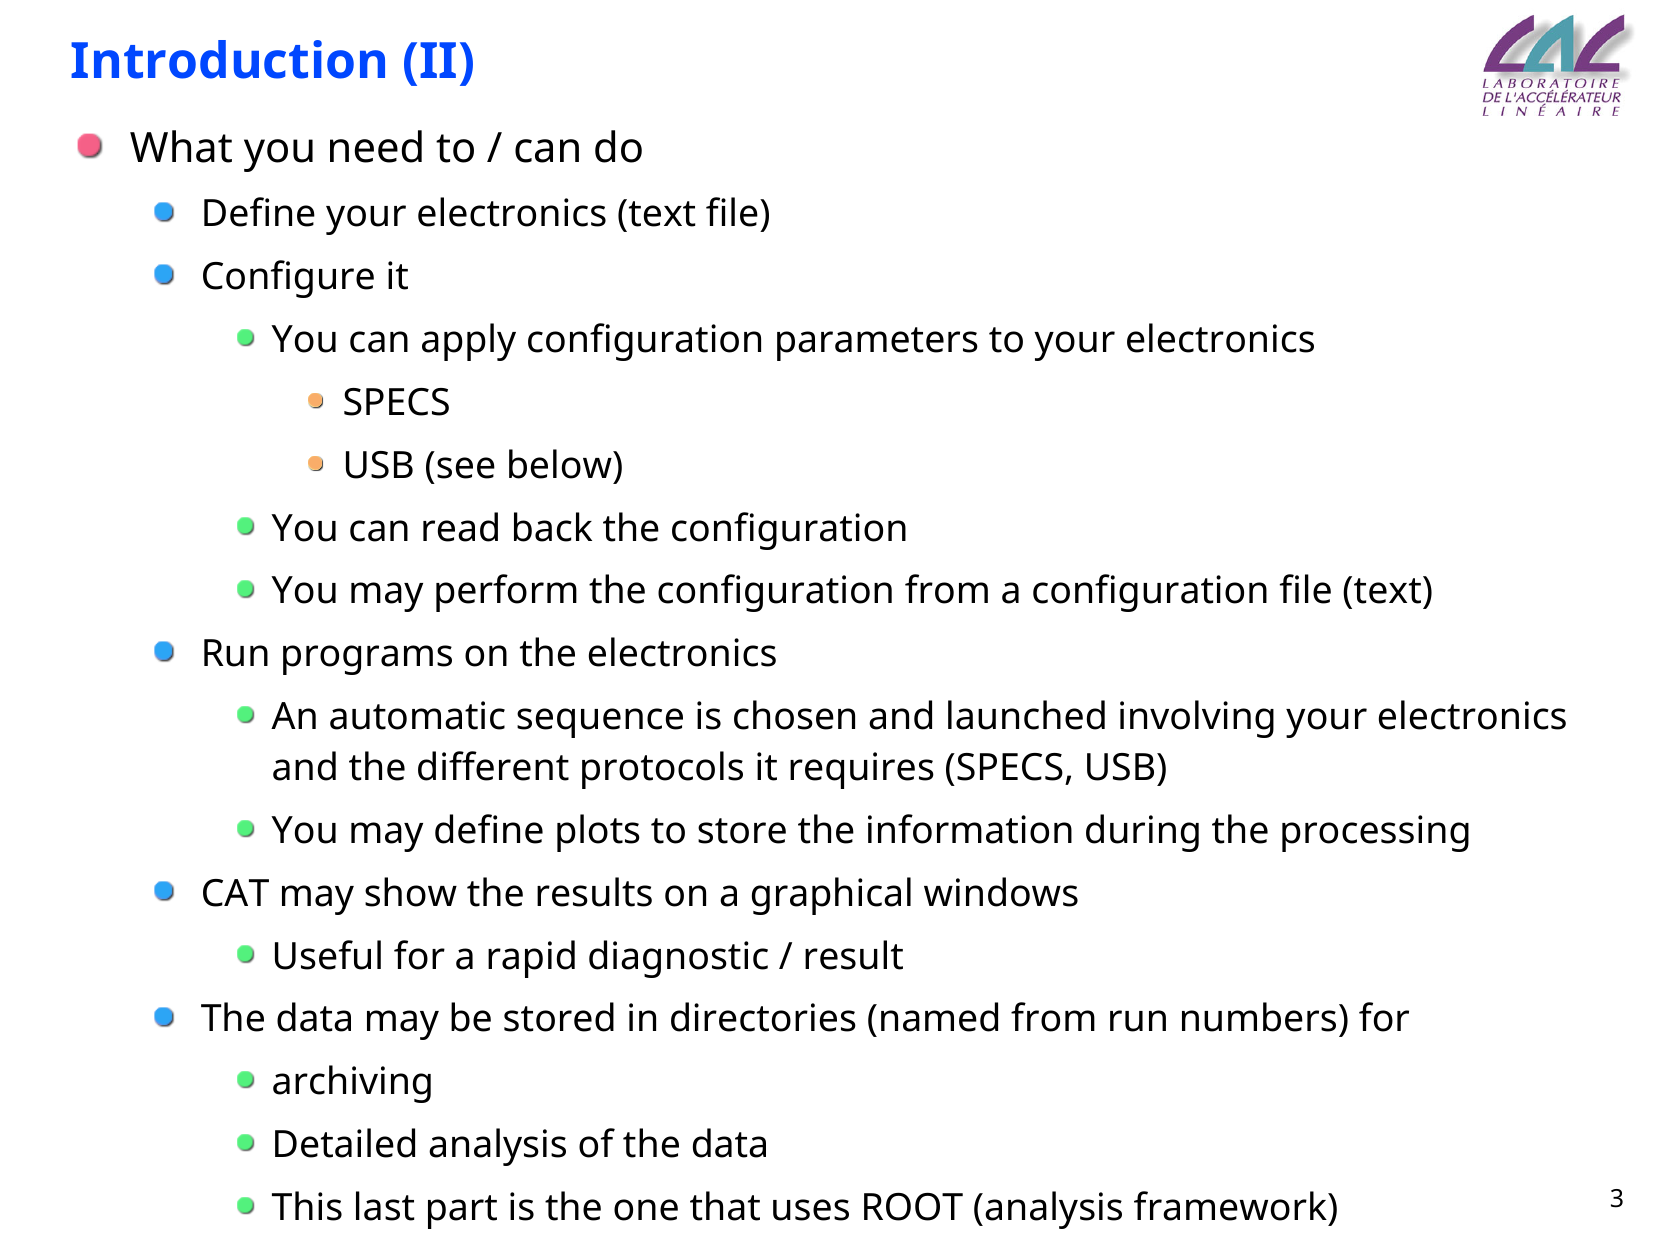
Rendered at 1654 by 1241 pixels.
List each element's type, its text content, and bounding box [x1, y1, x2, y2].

picture [1475, 8, 1642, 116]
list What you need to / can do Define your electronics (text file) Configure it You can apply configuration parameters to your electronics SPECS USB (see below) You can read back the configuration You may perform the configuration from a configuration file (text) Run programs on the electronics An automatic sequence is chosen and launched involving your electronics and the different protocols it requires (SPECS, USB) You may define plots to store the information during the processing CAT may show the results on a graphical windows Useful for a rapid diagnostic / result The data may be stored in directories (named from run numbers) for archiving Detailed analysis of the data This last part is the one that uses ROOT (analysis framework) [59, 118, 1595, 1109]
title Introduction (II) [70, 29, 1559, 89]
picture [236, 1196, 256, 1216]
picture [236, 1133, 256, 1153]
